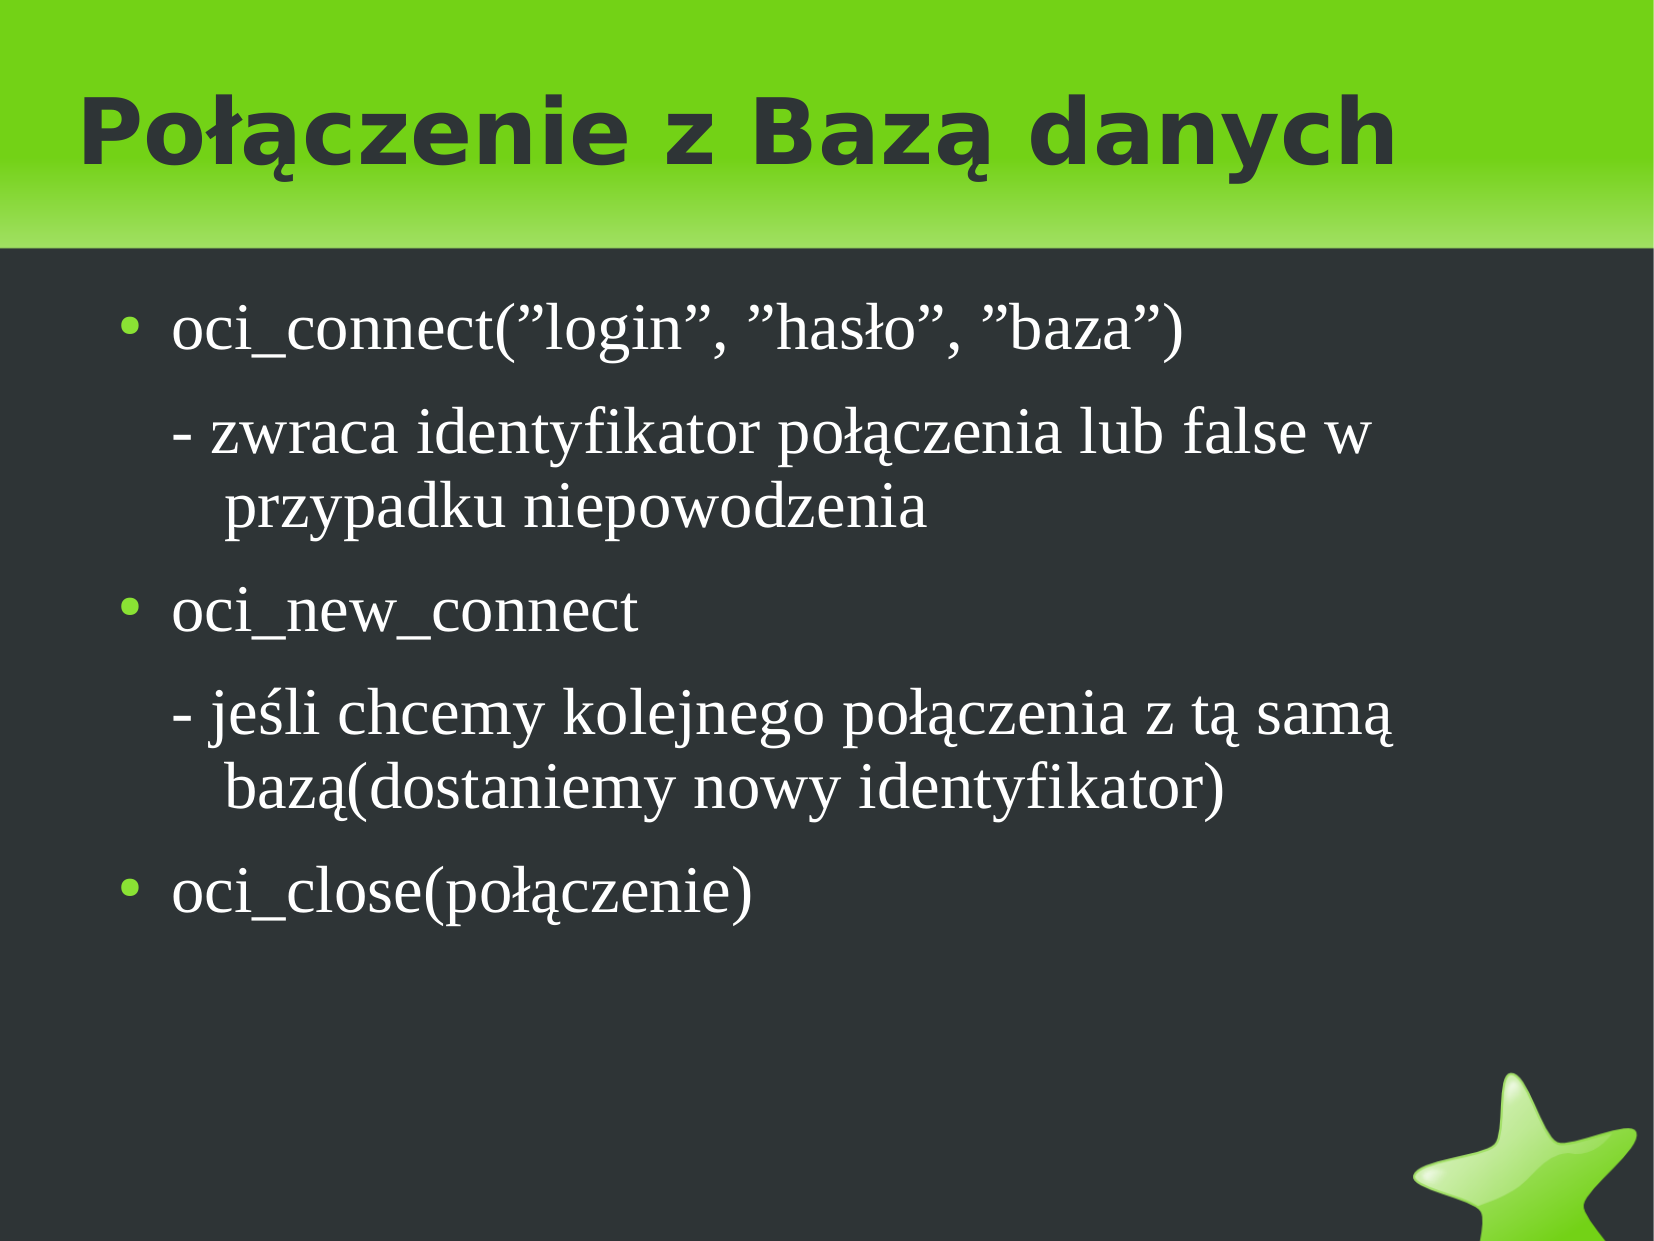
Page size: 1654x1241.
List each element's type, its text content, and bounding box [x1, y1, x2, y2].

picture [0, 0, 1654, 1241]
title Połączenie z Bazą danych [76, 36, 1565, 229]
list oci_connect(”login”, ”hasło”, ”baza”) - zwraca identyfikator połączenia lub false w przypadku niepowodzenia oci_new_connect - jeśli chcemy kolejnego połączenia z tą samą bazą(dostaniemy nowy identyfikator) oci_close(połączenie) [82, 290, 1571, 1094]
